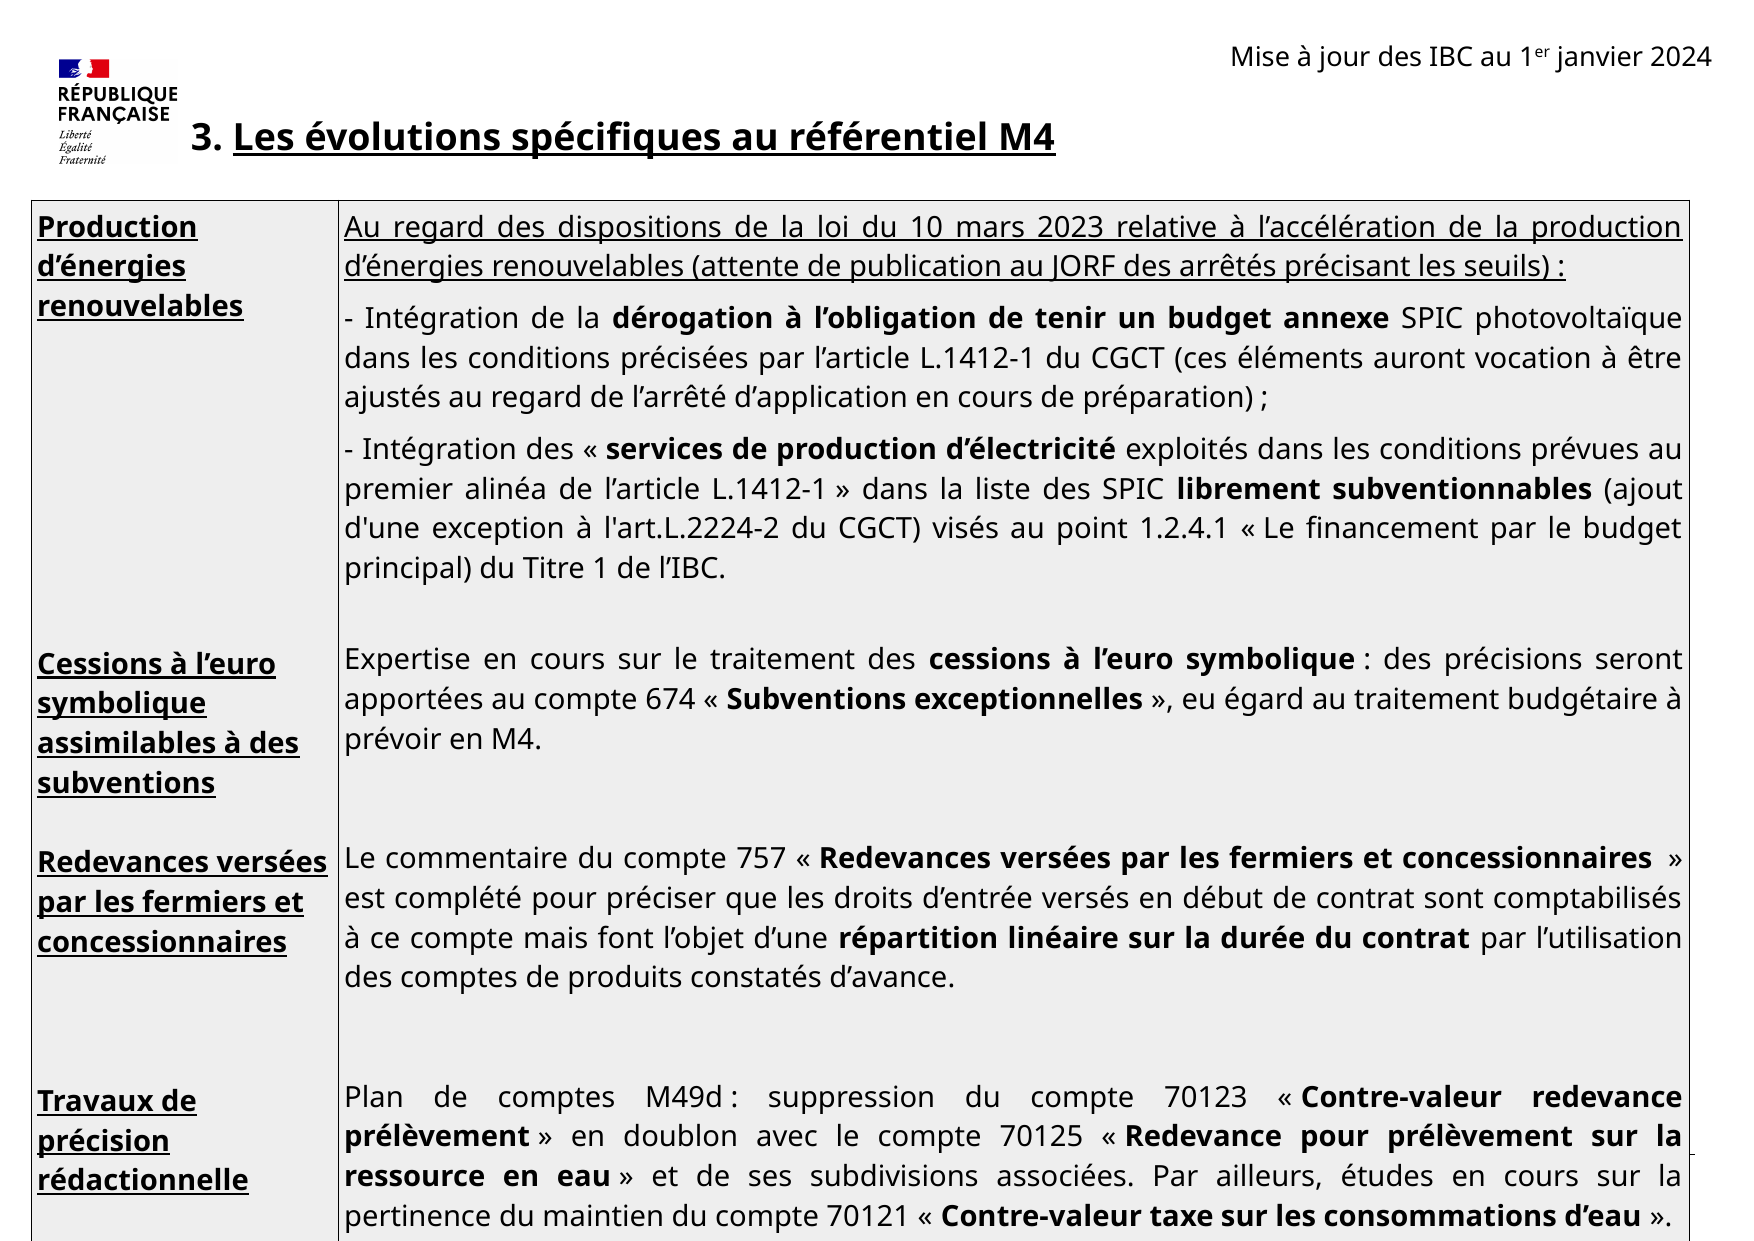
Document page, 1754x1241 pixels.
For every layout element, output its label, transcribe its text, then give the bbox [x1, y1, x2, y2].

table_header Production d’énergies renouvelables Cessions à l’euro symbolique assimilables à des subventions Redevances versées par les fermiers et concessionnaires Travaux de précision rédactionnelle [32, 201, 338, 1241]
picture [59, 59, 178, 164]
text_box Mise à jour des IBC au 1er janvier 2024 [210, 30, 1727, 79]
list 3. Les évolutions spécifiques au référentiel M4 [190, 110, 1717, 181]
table_header Au regard des dispositions de la loi du 10 mars 2023 relative à l’accélération de la production d’énergies renouvelables (attente de publication au JORF des arrêtés précisant les seuils) : - Intégration de la dérogation à l’obligation de tenir un budget annexe SPIC photovoltaïque dans les conditions précisées par l’article L.1412-1 du CGCT (ces éléments auront vocation à être ajustés au regard de l’arrêté d’application en cours de préparation) ; - Intégration des « services de production d’électricité exploités dans les conditions prévues au premier alinéa de l’article L.1412-1 » dans la liste des SPIC librement subventionnables (ajout d'une exception à l'art.L.2224-2 du CGCT) visés au point 1.2.4.1 « Le financement par le budget principal) du Titre 1 de l’IBC. Expertise en cours sur le traitement des cessions à l’euro symbolique : des précisions seront apportées au compte 674 « Subventions exceptionnelles », eu égard au traitement budgétaire à prévoir en M4. Le commentaire du compte 757 « Redevances versées par les fermiers et concessionnaires » est complété pour préciser que les droits d’entrée versés en début de contrat sont comptabilisés à ce compte mais font l’objet d’une répartition linéaire sur la durée du contrat par l’utilisation des comptes de produits constatés d’avance. Plan de comptes M49d : suppression du compte 70123 « Contre-valeur redevance prélèvement » en doublon avec le compte 70125 « Redevance pour prélèvement sur la ressource en eau » et de ses subdivisions associées. Par ailleurs, études en cours sur la pertinence du maintien du compte 70121 « Contre-valeur taxe sur les consommations d’eau ». [339, 201, 1689, 1241]
